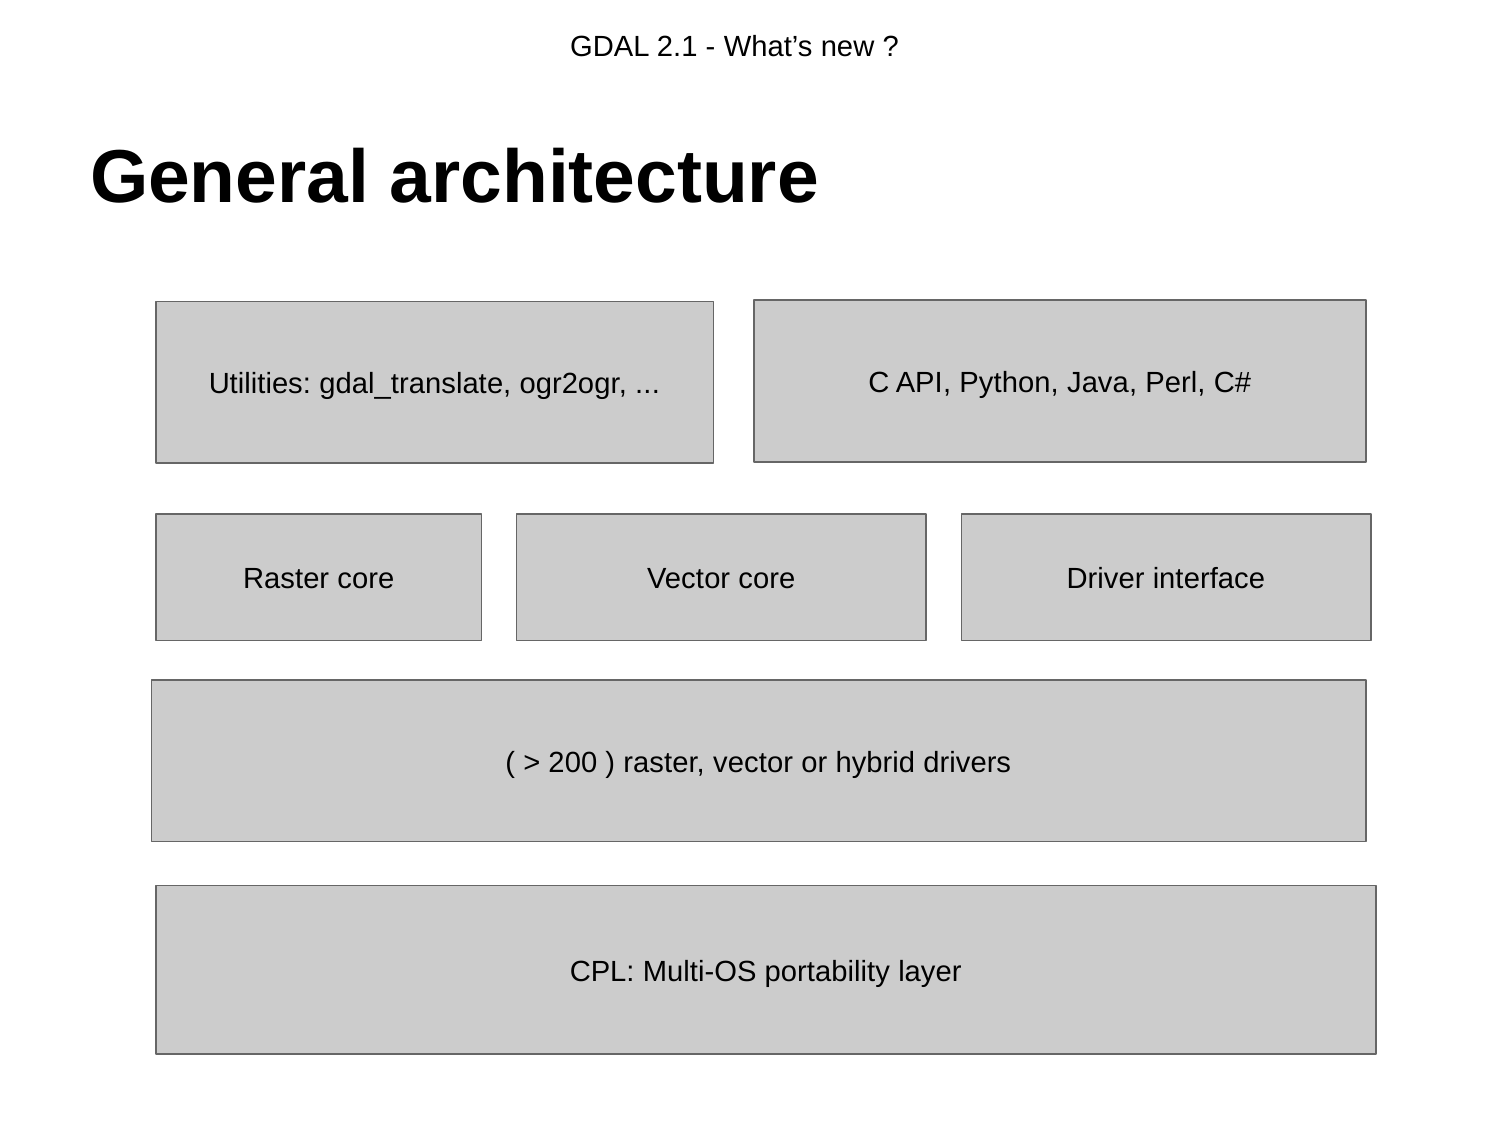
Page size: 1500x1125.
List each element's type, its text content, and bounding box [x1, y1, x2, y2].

text_box Driver interface [961, 513, 1371, 641]
title General architecture [75, 45, 1425, 233]
text_box Vector core [516, 513, 927, 641]
text_box C API, Python, Java, Perl, C# [753, 300, 1367, 462]
text_box Raster core [156, 513, 482, 641]
text_box CPL: Multi-OS portability layer [156, 885, 1376, 1055]
text_box Utilities: gdal_translate, ogr2ogr, ... [156, 301, 714, 464]
text_box ( > 200 ) raster, vector or hybrid drivers [151, 679, 1367, 842]
